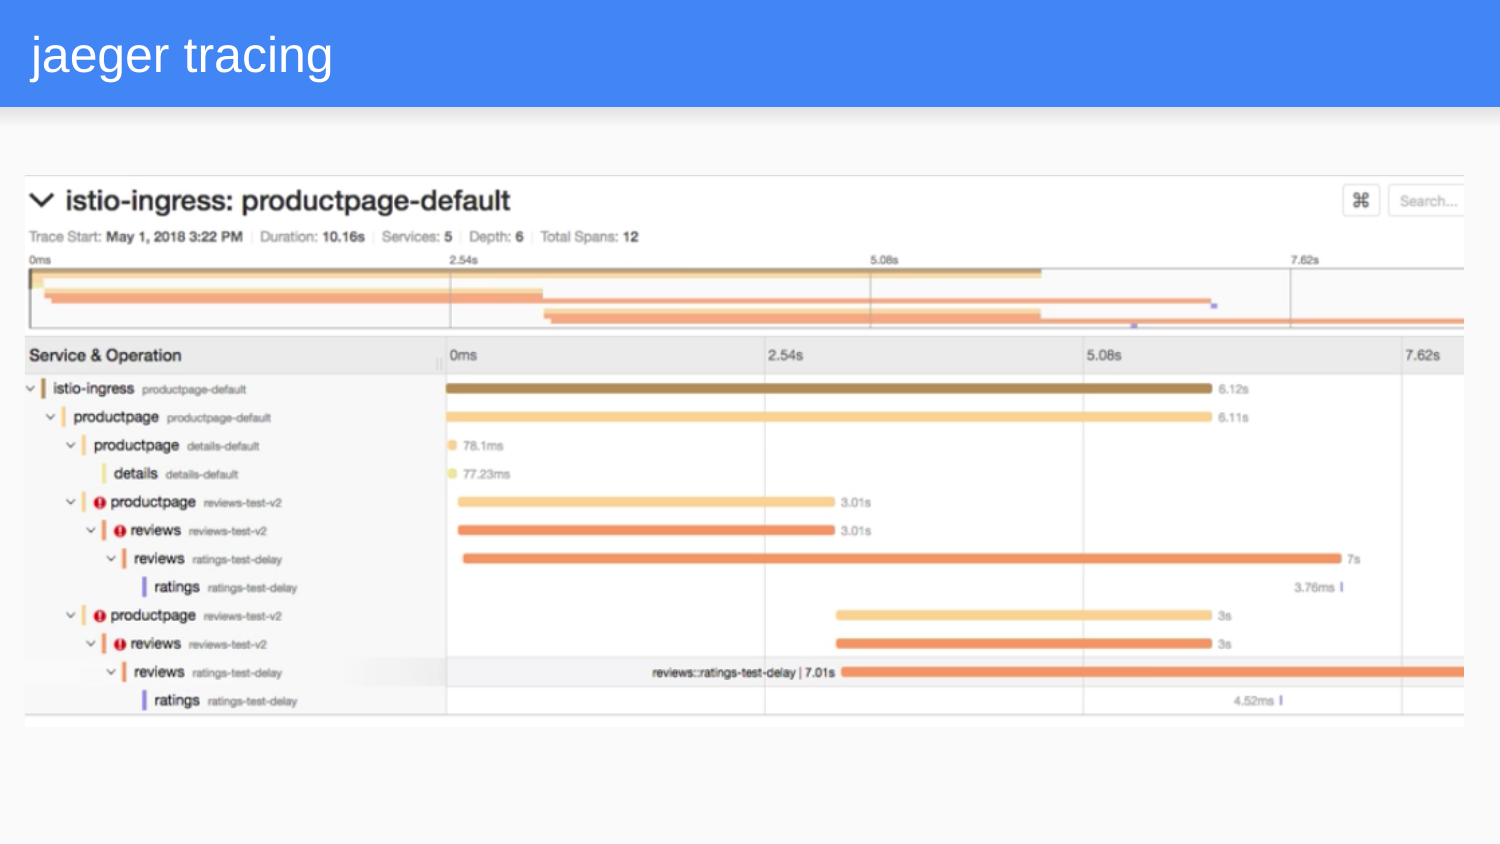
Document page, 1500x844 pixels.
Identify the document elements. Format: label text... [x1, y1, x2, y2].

title jaeger tracing [16, 2, 1464, 102]
picture [24, 175, 1464, 727]
